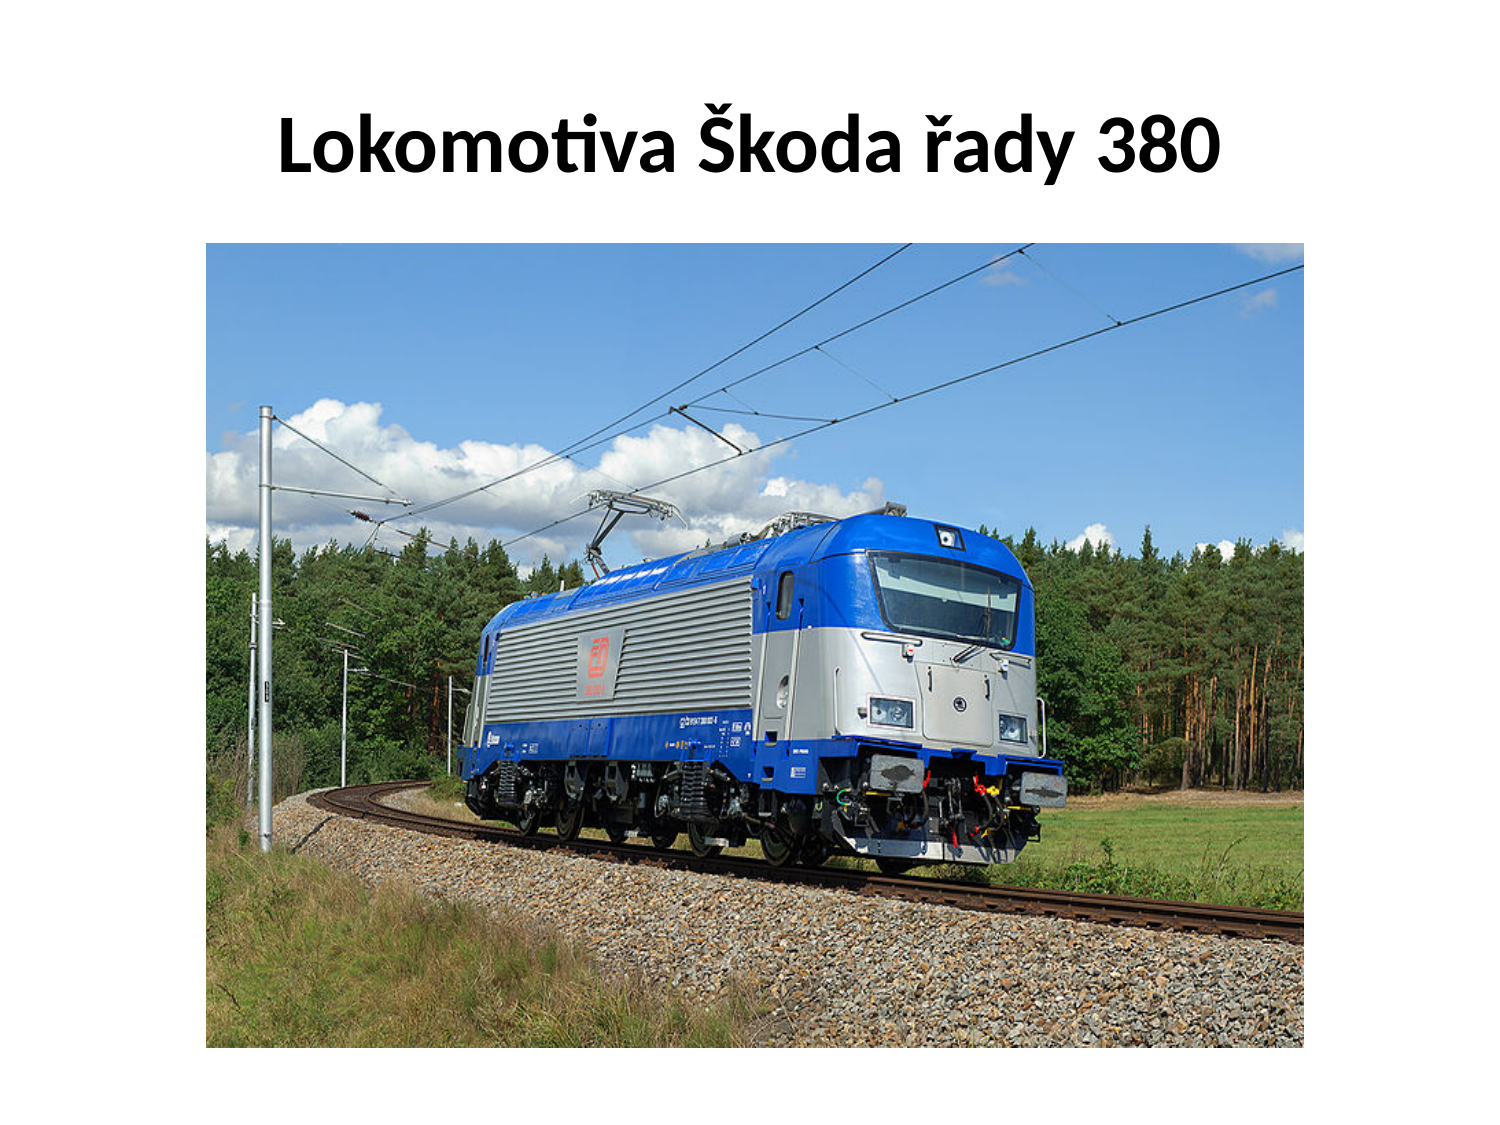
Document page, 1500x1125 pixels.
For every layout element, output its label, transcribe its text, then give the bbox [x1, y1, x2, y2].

title Lokomotiva Škoda řady 380 [75, 45, 1426, 233]
picture [206, 243, 1304, 1048]
